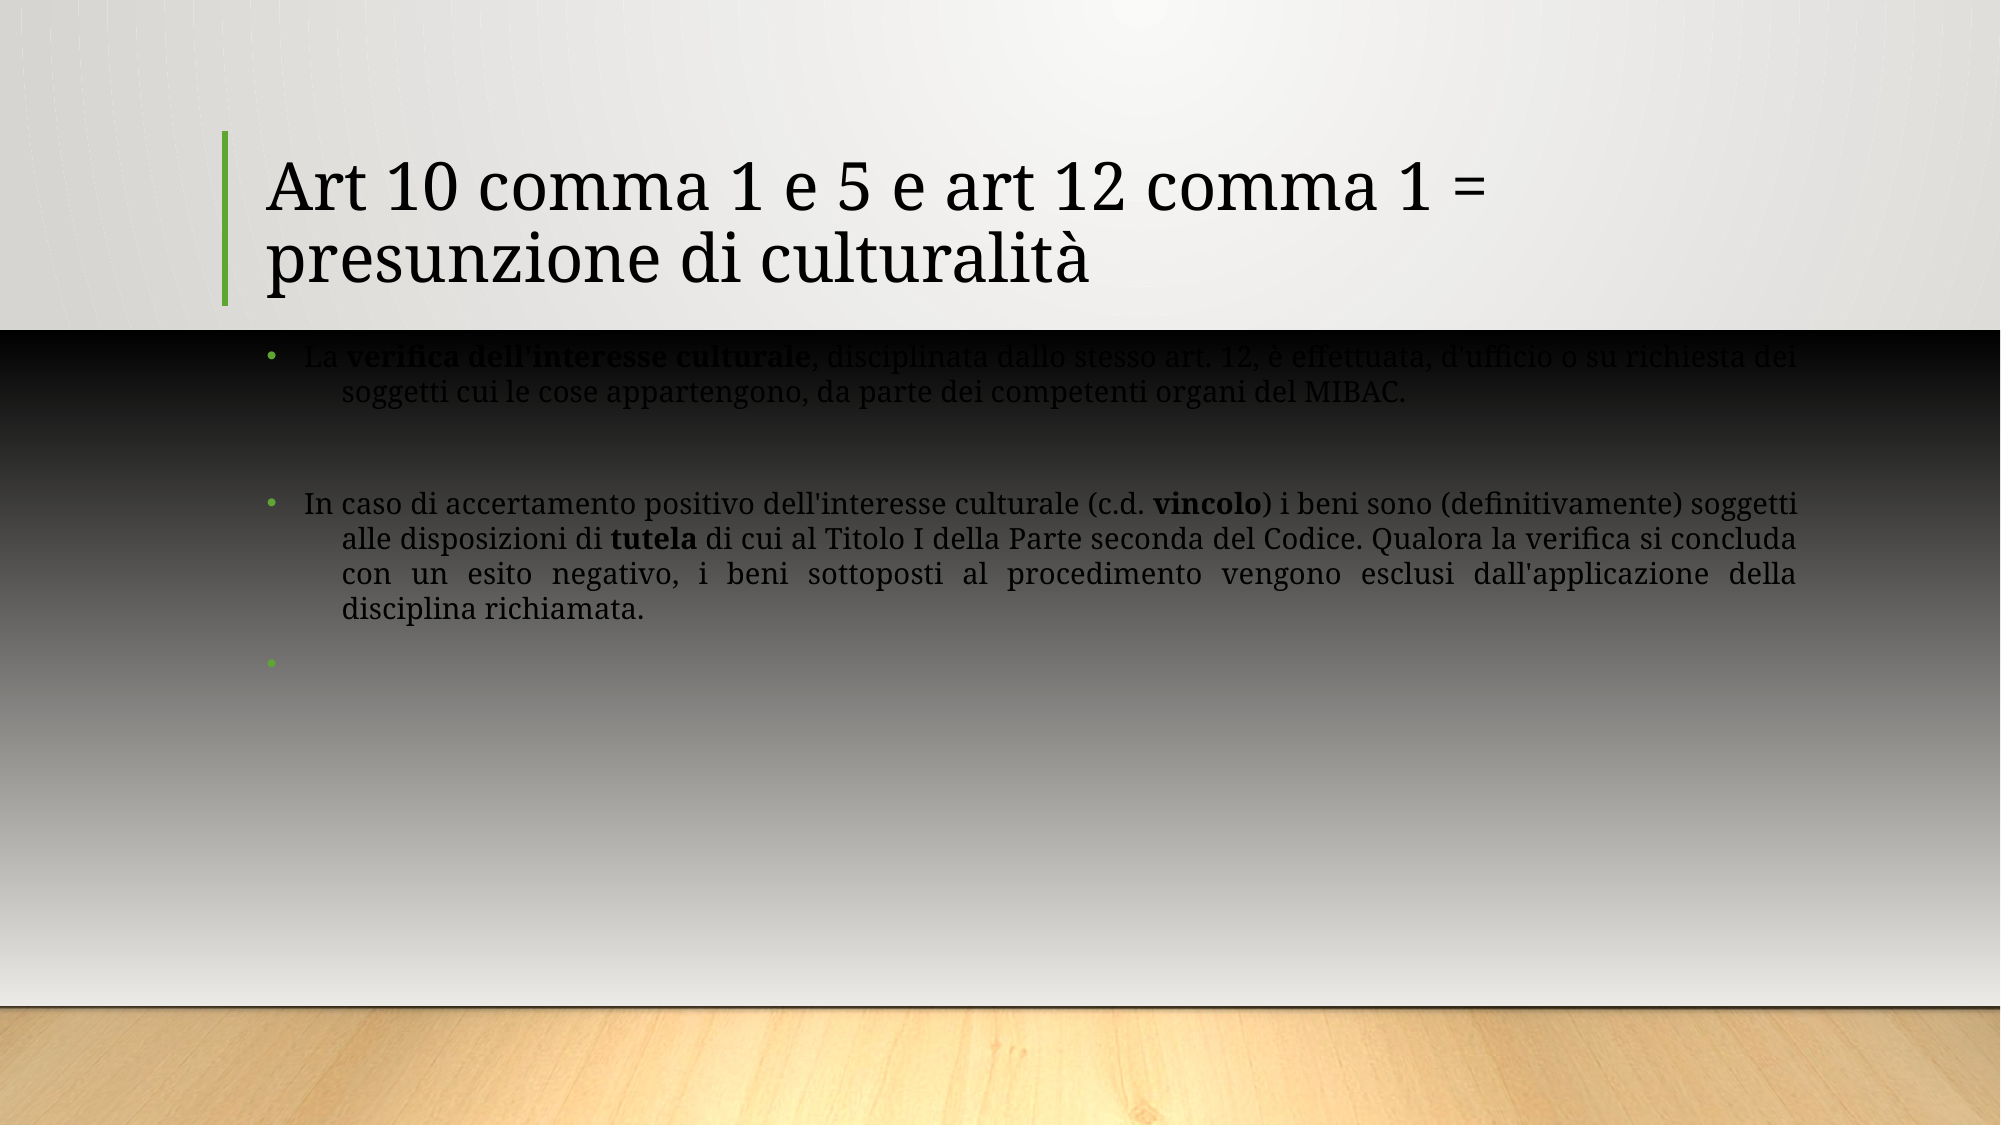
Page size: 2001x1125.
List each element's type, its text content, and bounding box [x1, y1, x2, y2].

title Art 10 comma 1 e 5 e art 12 comma 1 = presunzione di culturalità [251, 131, 1814, 305]
list La verifica dell'interesse culturale, disciplinata dallo stesso art. 12, è effettuata, d'ufficio o su richiesta dei soggetti cui le cose appartengono, da parte dei competenti organi del MIBAC. In caso di accertamento positivo dell'interesse culturale (c.d. vincolo) i beni sono (definitivamente) soggetti alle disposizioni di tutela di cui al Titolo I della Parte seconda del Codice. Qualora la verifica si concluda con un esito negativo, i beni sottoposti al procedimento vengono esclusi dall'applicazione della disciplina richiamata. [251, 330, 1814, 897]
